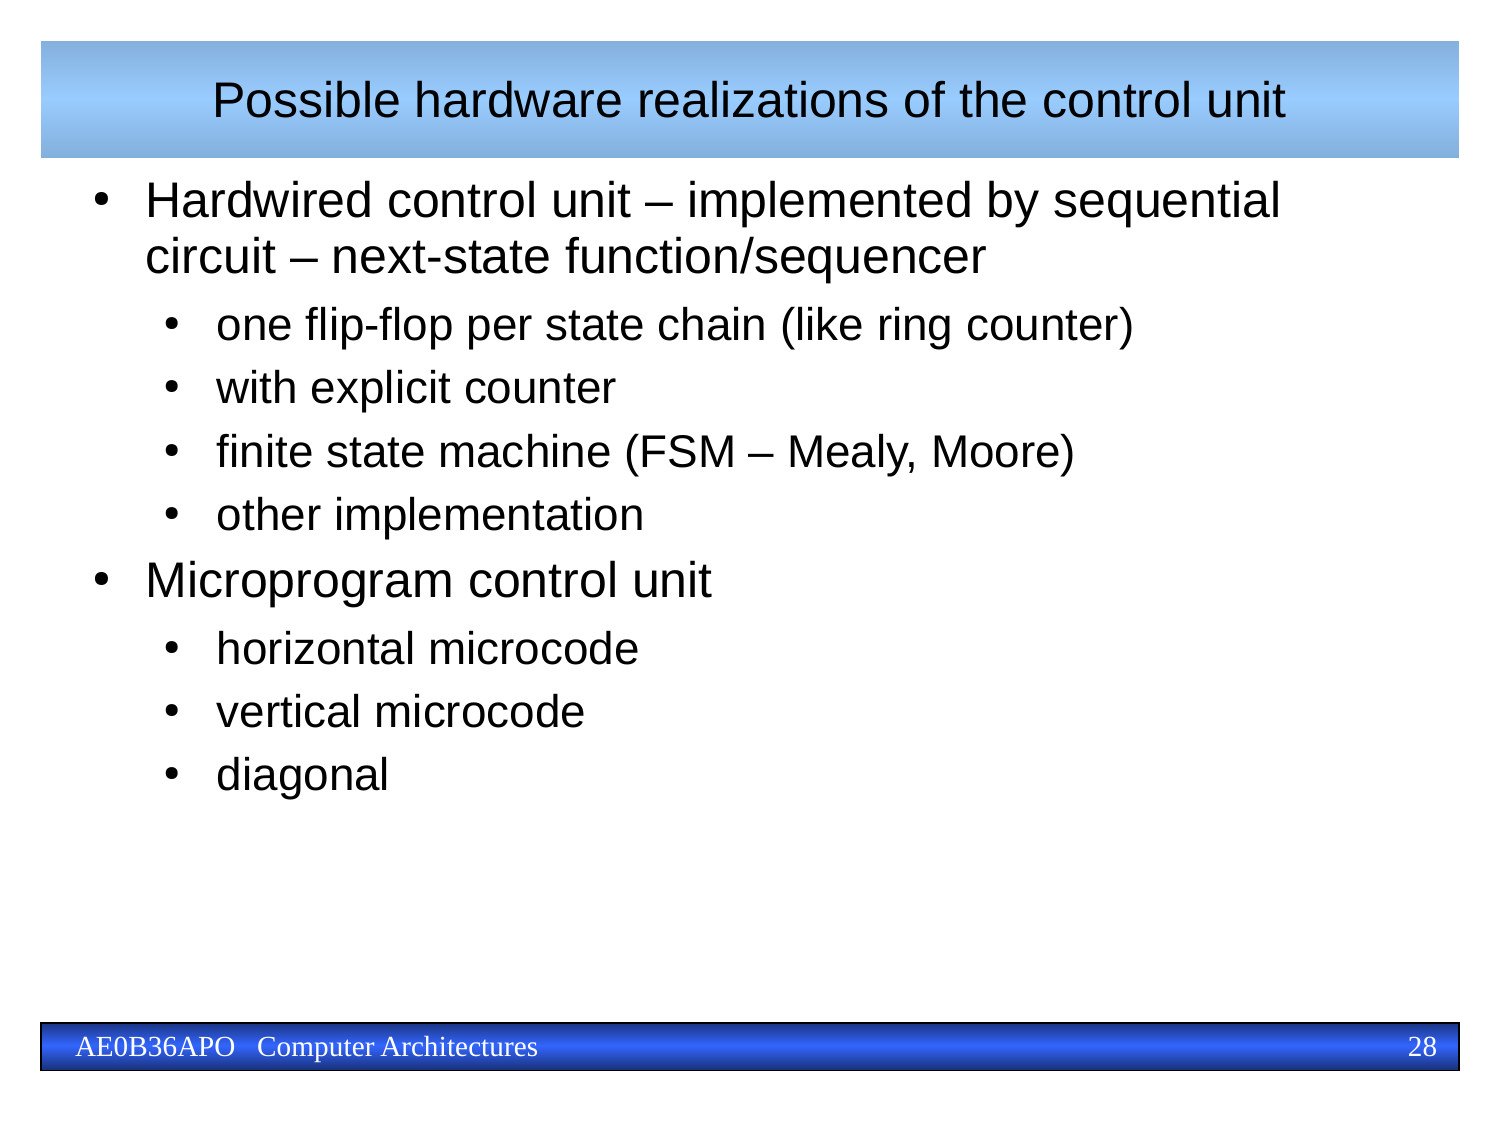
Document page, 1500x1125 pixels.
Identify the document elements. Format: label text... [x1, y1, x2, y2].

title Possible hardware realizations of the control unit [41, 41, 1459, 158]
list Hardwired control unit – implemented by sequential circuit – next-state function/sequencer one flip-flop per state chain (like ring counter) with explicit counter finite state machine (FSM – Mealy, Moore) other implementation Microprogram control unit horizontal microcode vertical microcode diagonal [75, 172, 1426, 916]
